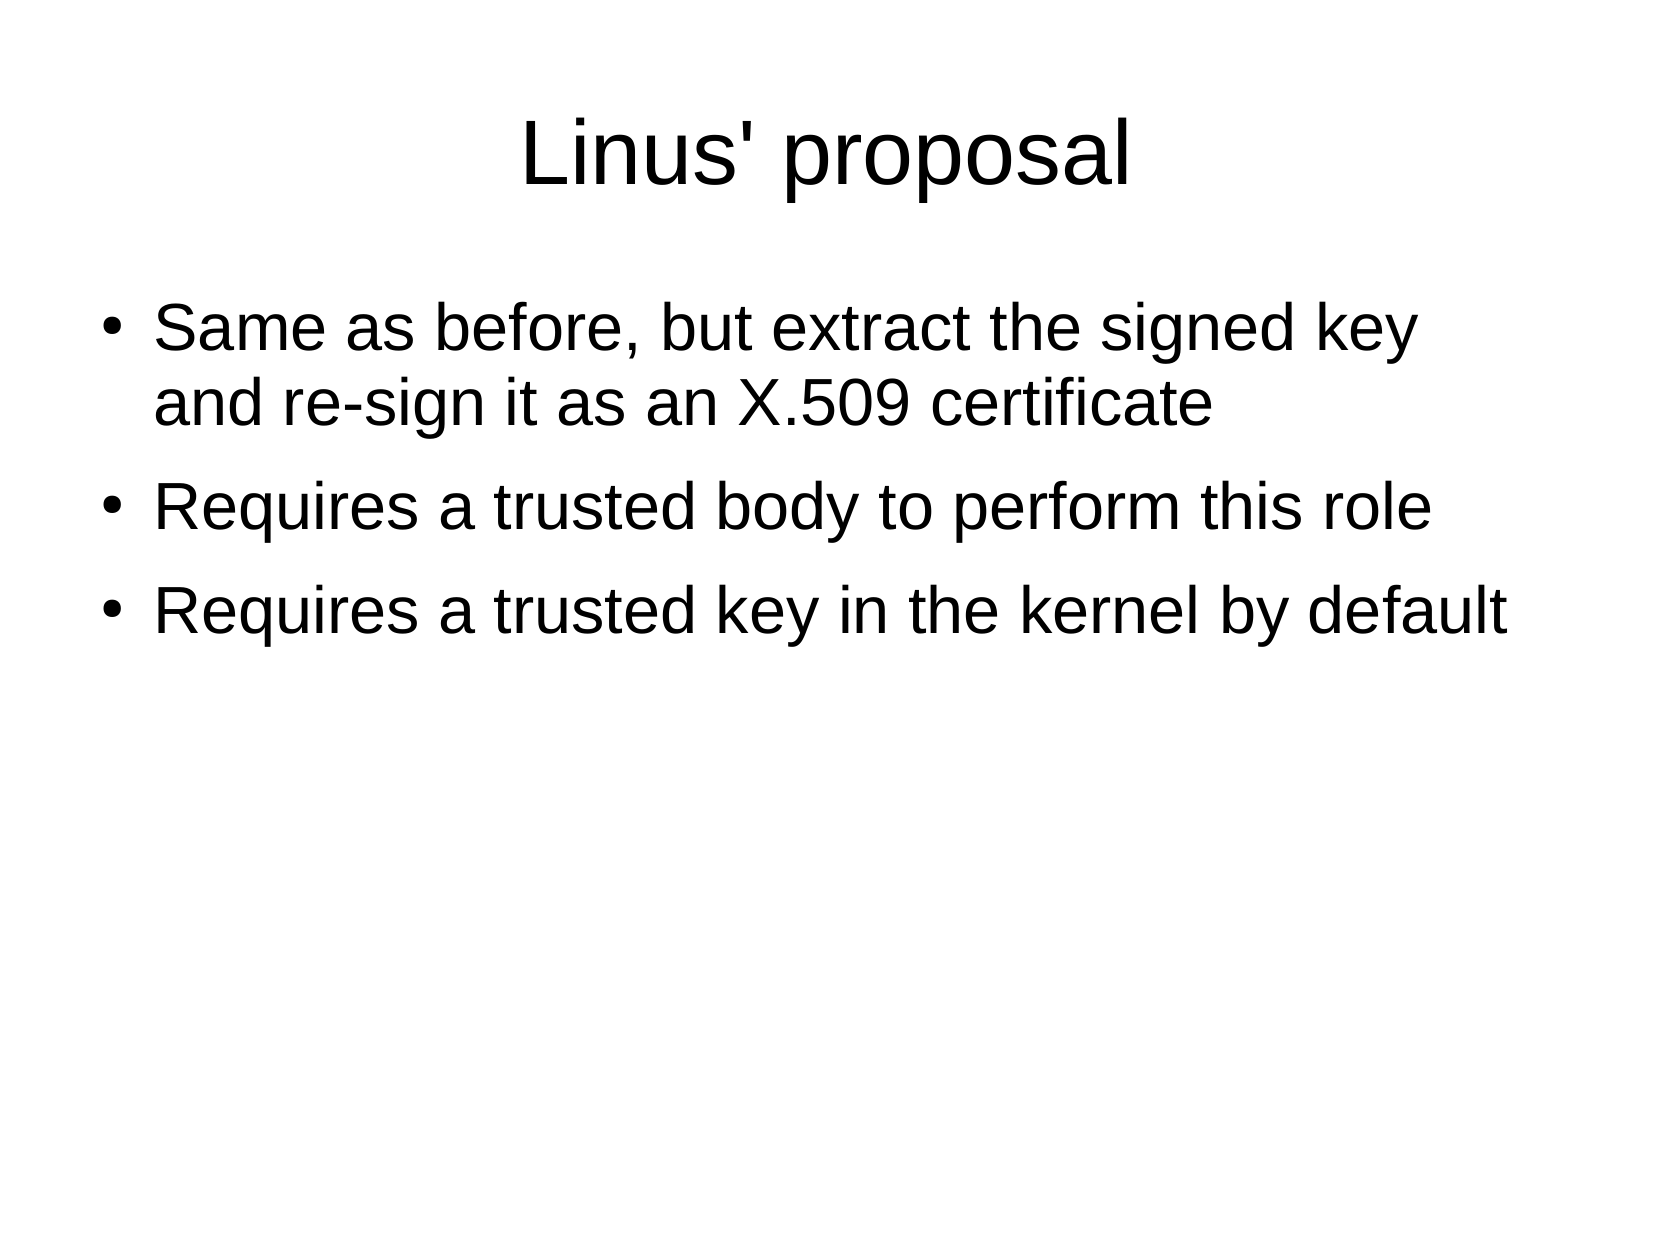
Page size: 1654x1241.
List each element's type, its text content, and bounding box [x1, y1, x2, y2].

title Linus' proposal [82, 49, 1571, 257]
list Same as before, but extract the signed key and re-sign it as an X.509 certificate Requires a trusted body to perform this role Requires a trusted key in the kernel by default [82, 290, 1538, 1010]
